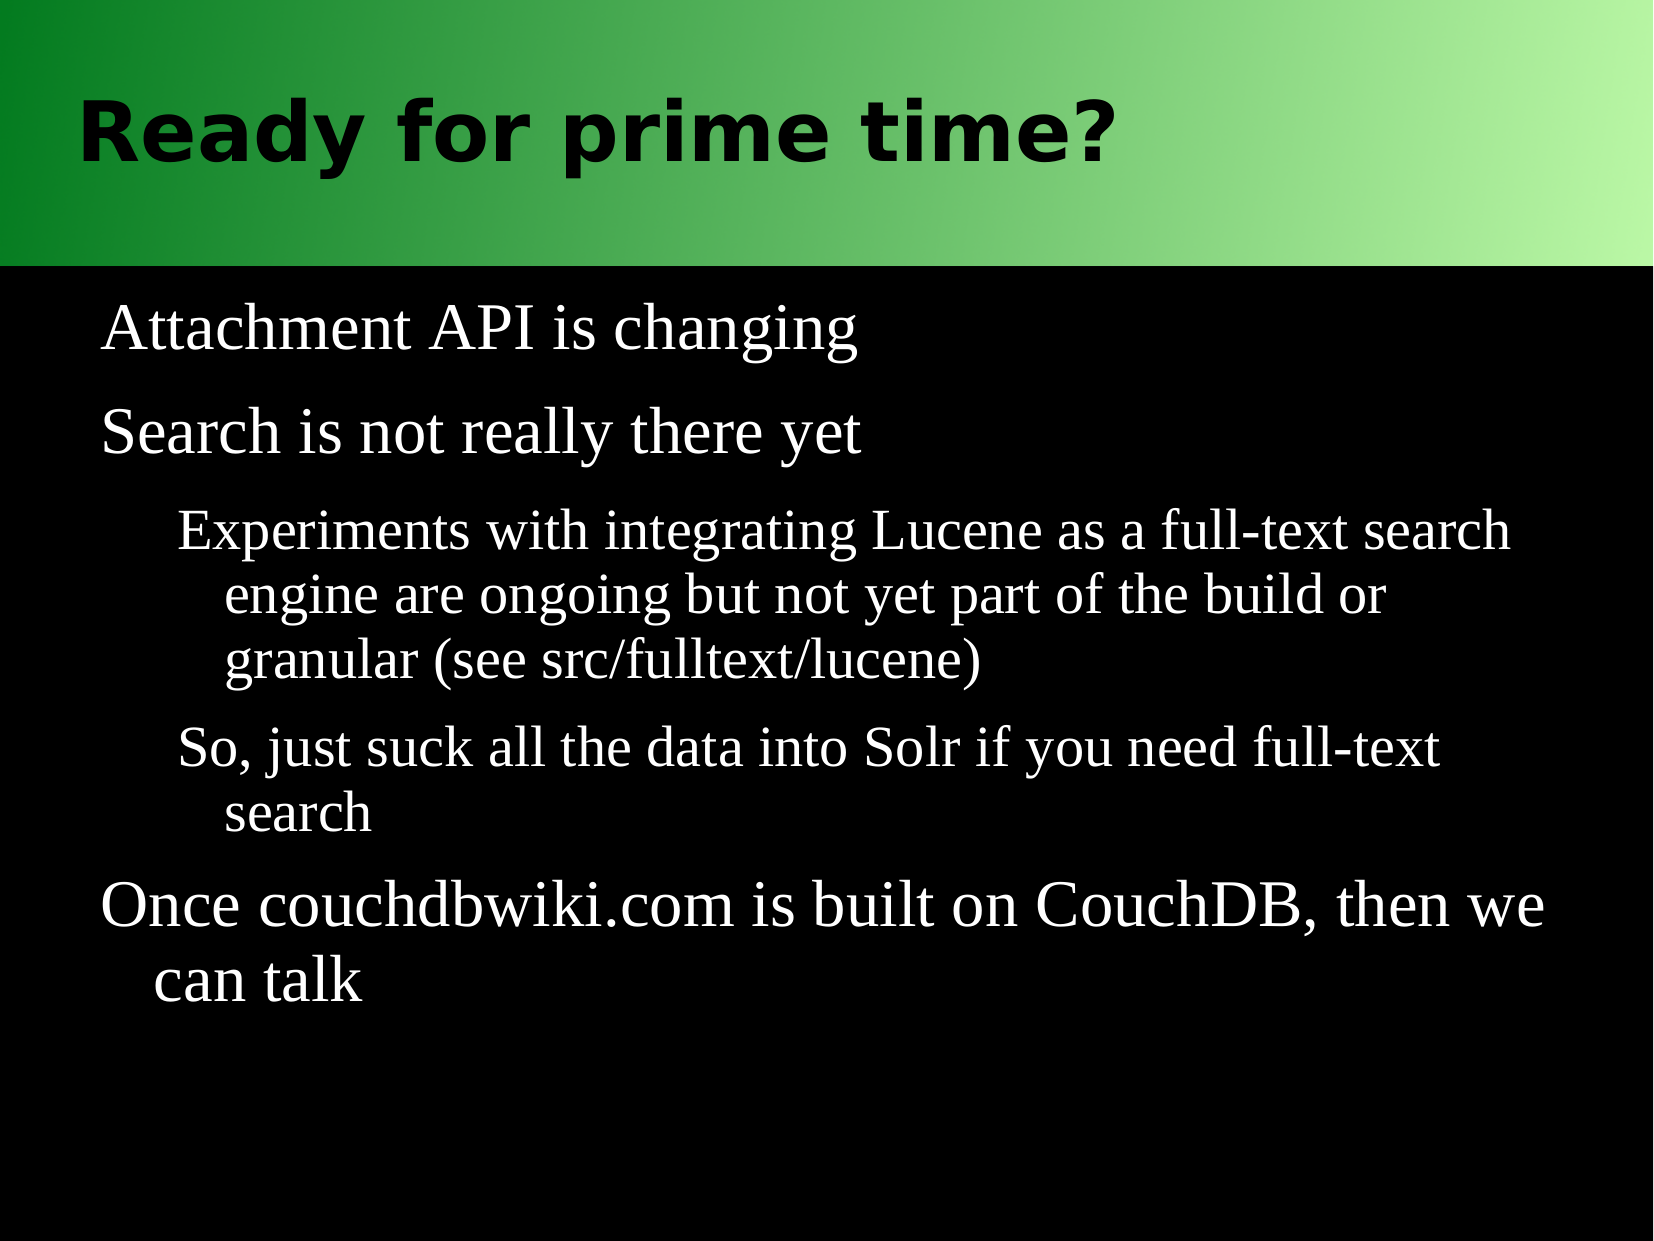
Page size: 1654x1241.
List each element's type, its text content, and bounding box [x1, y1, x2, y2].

list Attachment API is changing Search is not really there yet Experiments with integrating Lucene as a full-text search engine are ongoing but not yet part of the build or granular (see src/fulltext/lucene) So, just suck all the data into Solr if you need full-text search Once couchdbwiki.com is built on CouchDB, then we can talk [82, 290, 1571, 1170]
title Ready for prime time? [76, 29, 1565, 237]
picture [0, 0, 1654, 1241]
